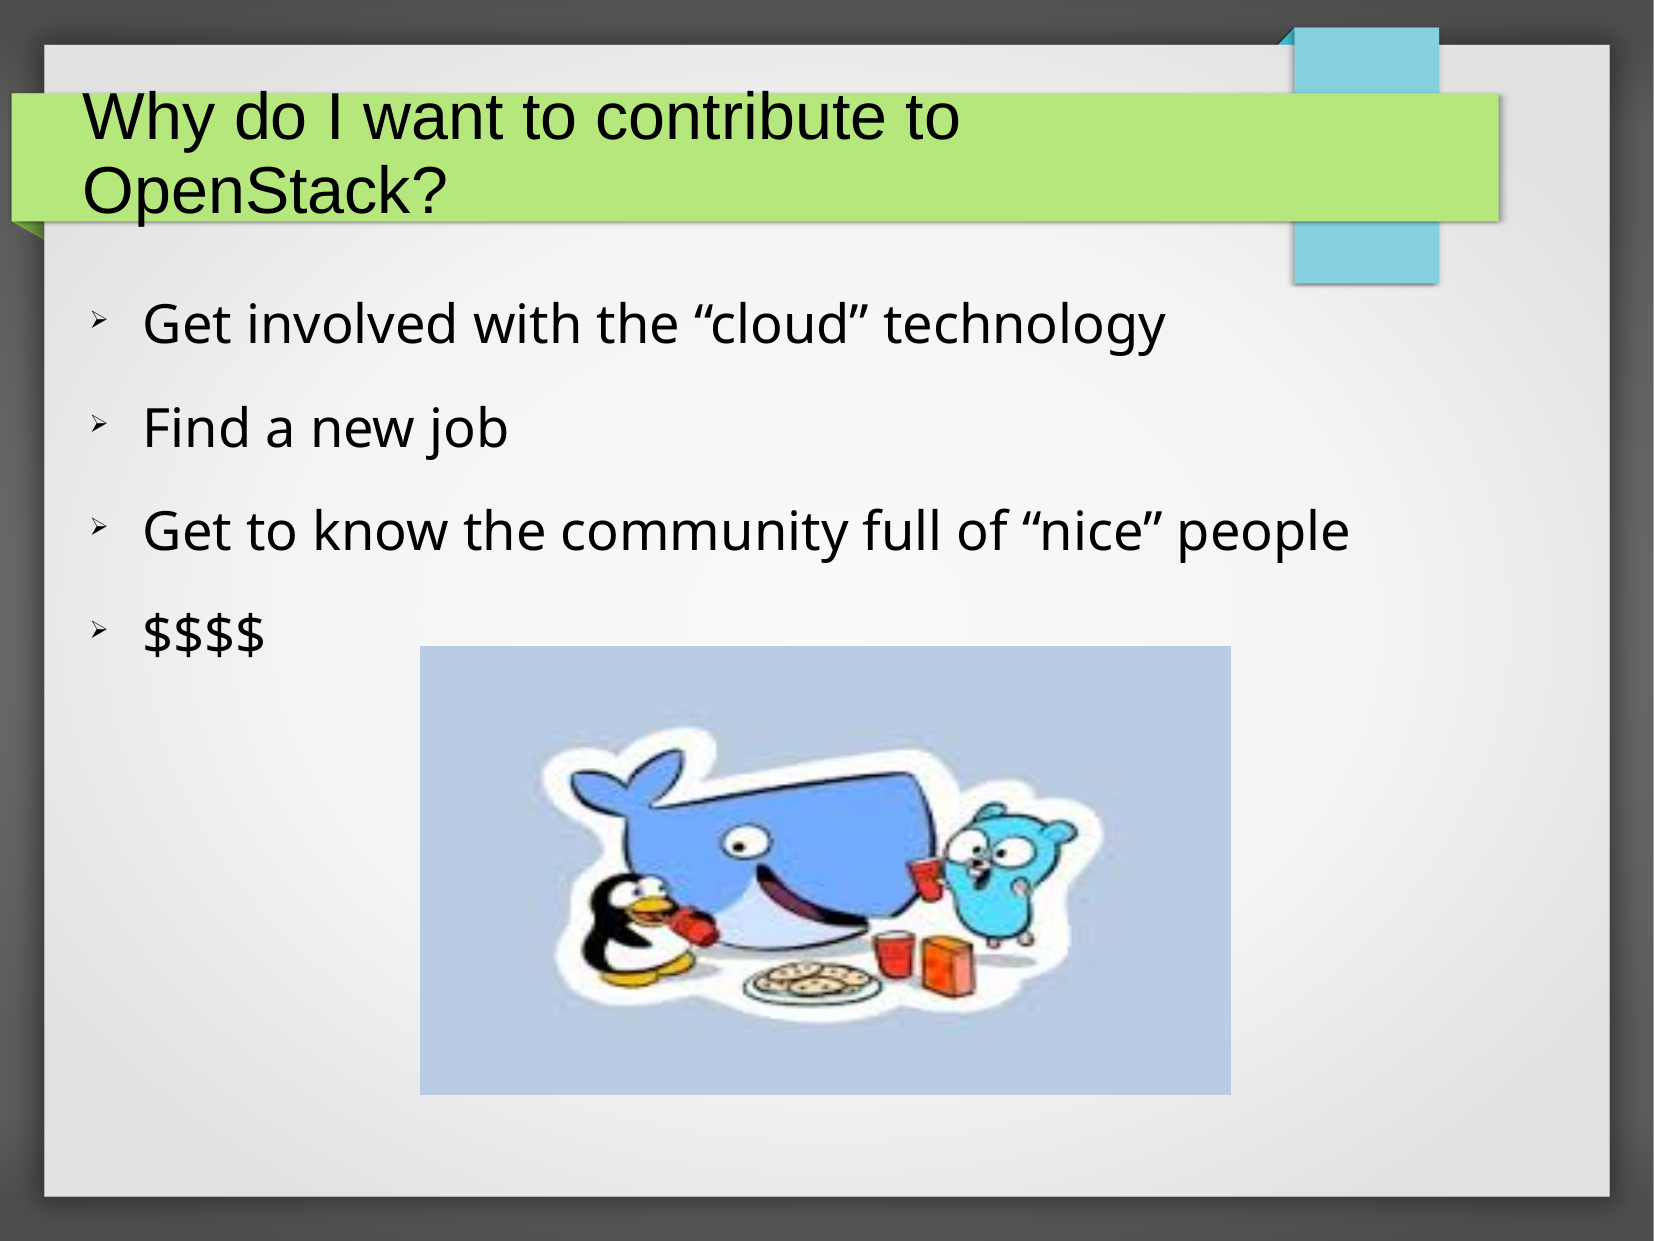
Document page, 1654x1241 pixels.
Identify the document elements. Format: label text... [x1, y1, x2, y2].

picture [0, 0, 1654, 1241]
title Why do I want to contribute to OpenStack? [82, 79, 1264, 229]
list Get involved with the “cloud” technology Find a new job Get to know the community full of “nice” people $$$$ [71, 285, 1561, 1006]
